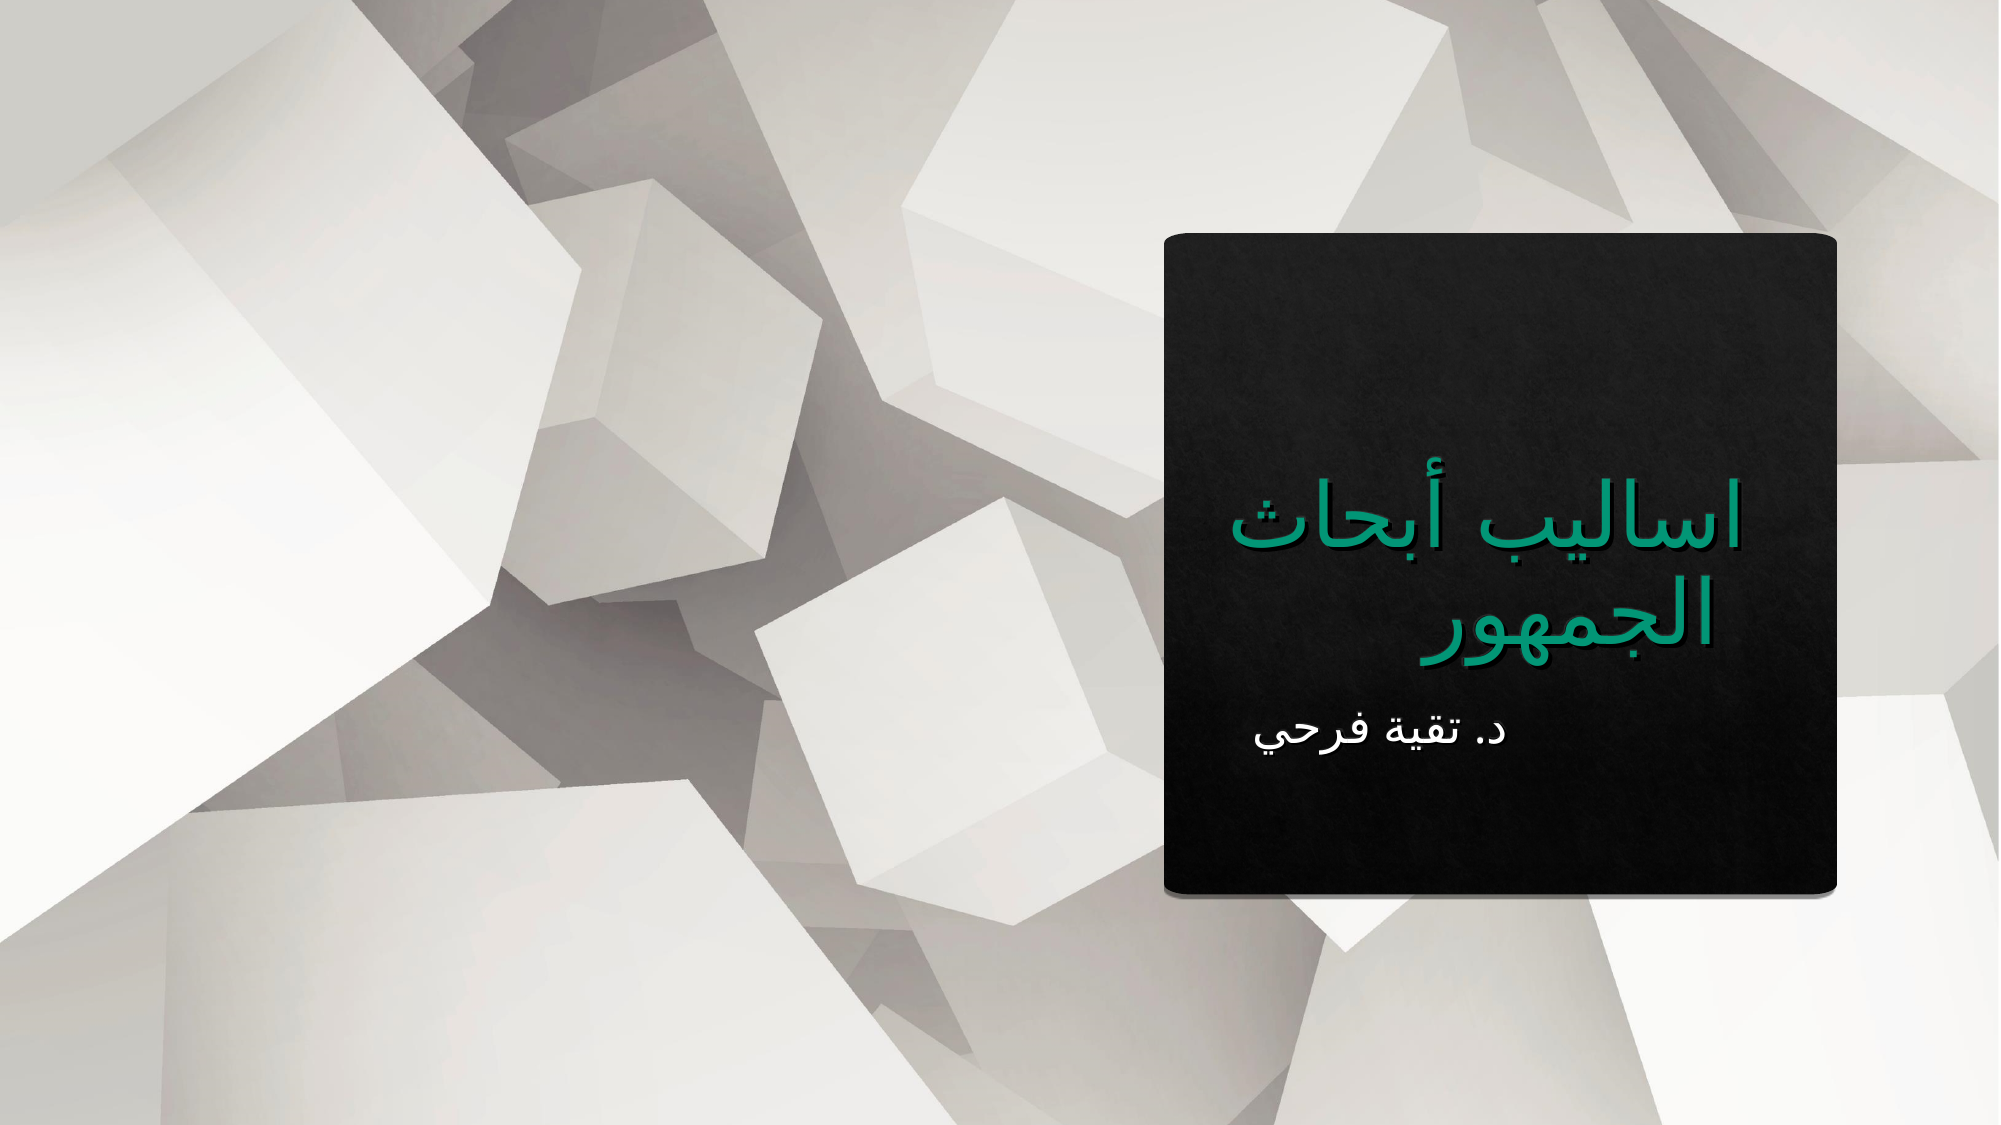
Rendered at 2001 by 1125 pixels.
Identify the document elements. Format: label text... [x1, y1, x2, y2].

subtitle د. تقية فرحي [1212, 682, 1784, 786]
picture [0, 0, 2000, 1125]
text_box [1164, 233, 1837, 895]
title اساليب أبحاث الجمهور [1212, 393, 1784, 672]
